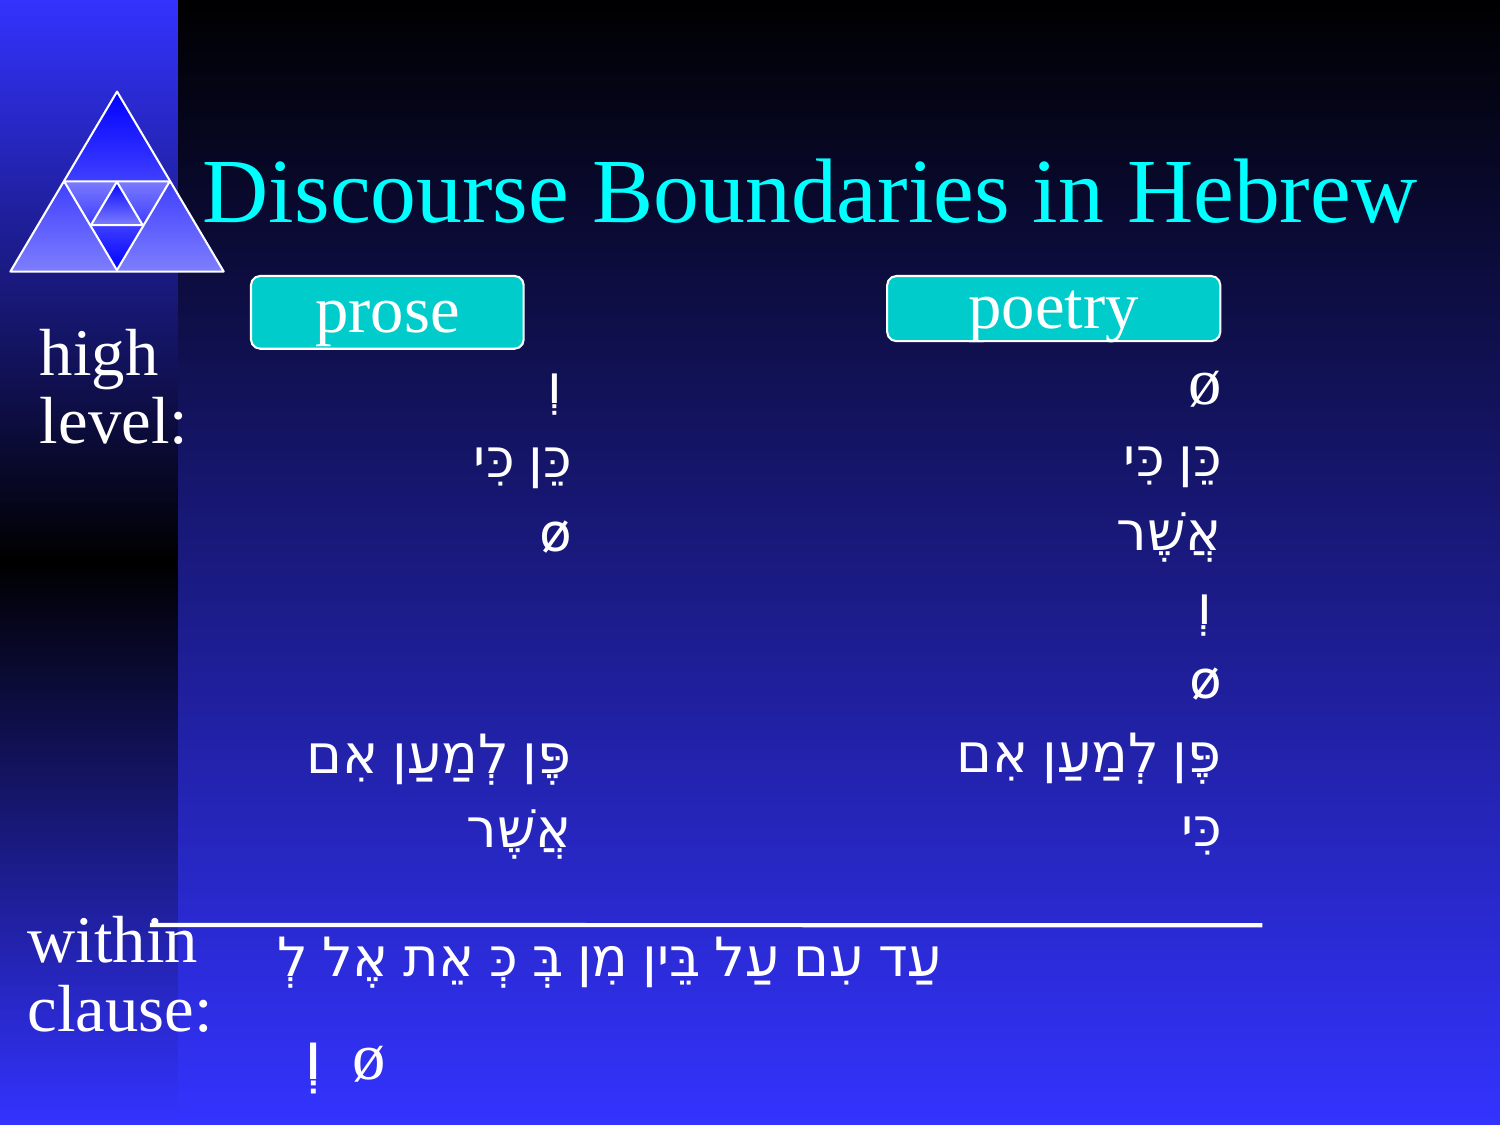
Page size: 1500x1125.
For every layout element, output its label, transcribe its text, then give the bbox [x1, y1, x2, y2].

text_box עַד עִם עַל בֵּין מִן בְּ כְּ אֵת אֶל לְ [262, 911, 1376, 1001]
text_box [887, 276, 1221, 342]
text_box poetry [978, 300, 993, 326]
text_box ø כֵּן כִּי אֲשֶׁר וְ ø פֶּן לְמַעַן אִם כִּי [824, 342, 1238, 871]
text_box prose [254, 278, 521, 338]
text_box poetry [891, 278, 1217, 339]
text_box [250, 275, 520, 312]
text_box וְ כֵּן כִּי ø פֶּן לְמַעַן אִם אֲשֶׁר [174, 338, 588, 872]
text_box high level: [24, 312, 301, 466]
text_box within clause: [12, 899, 288, 1053]
text_box prose [325, 304, 340, 330]
title Discourse Boundaries in Hebrew [187, 99, 1463, 288]
text_box וְ ø [272, 1000, 736, 1107]
